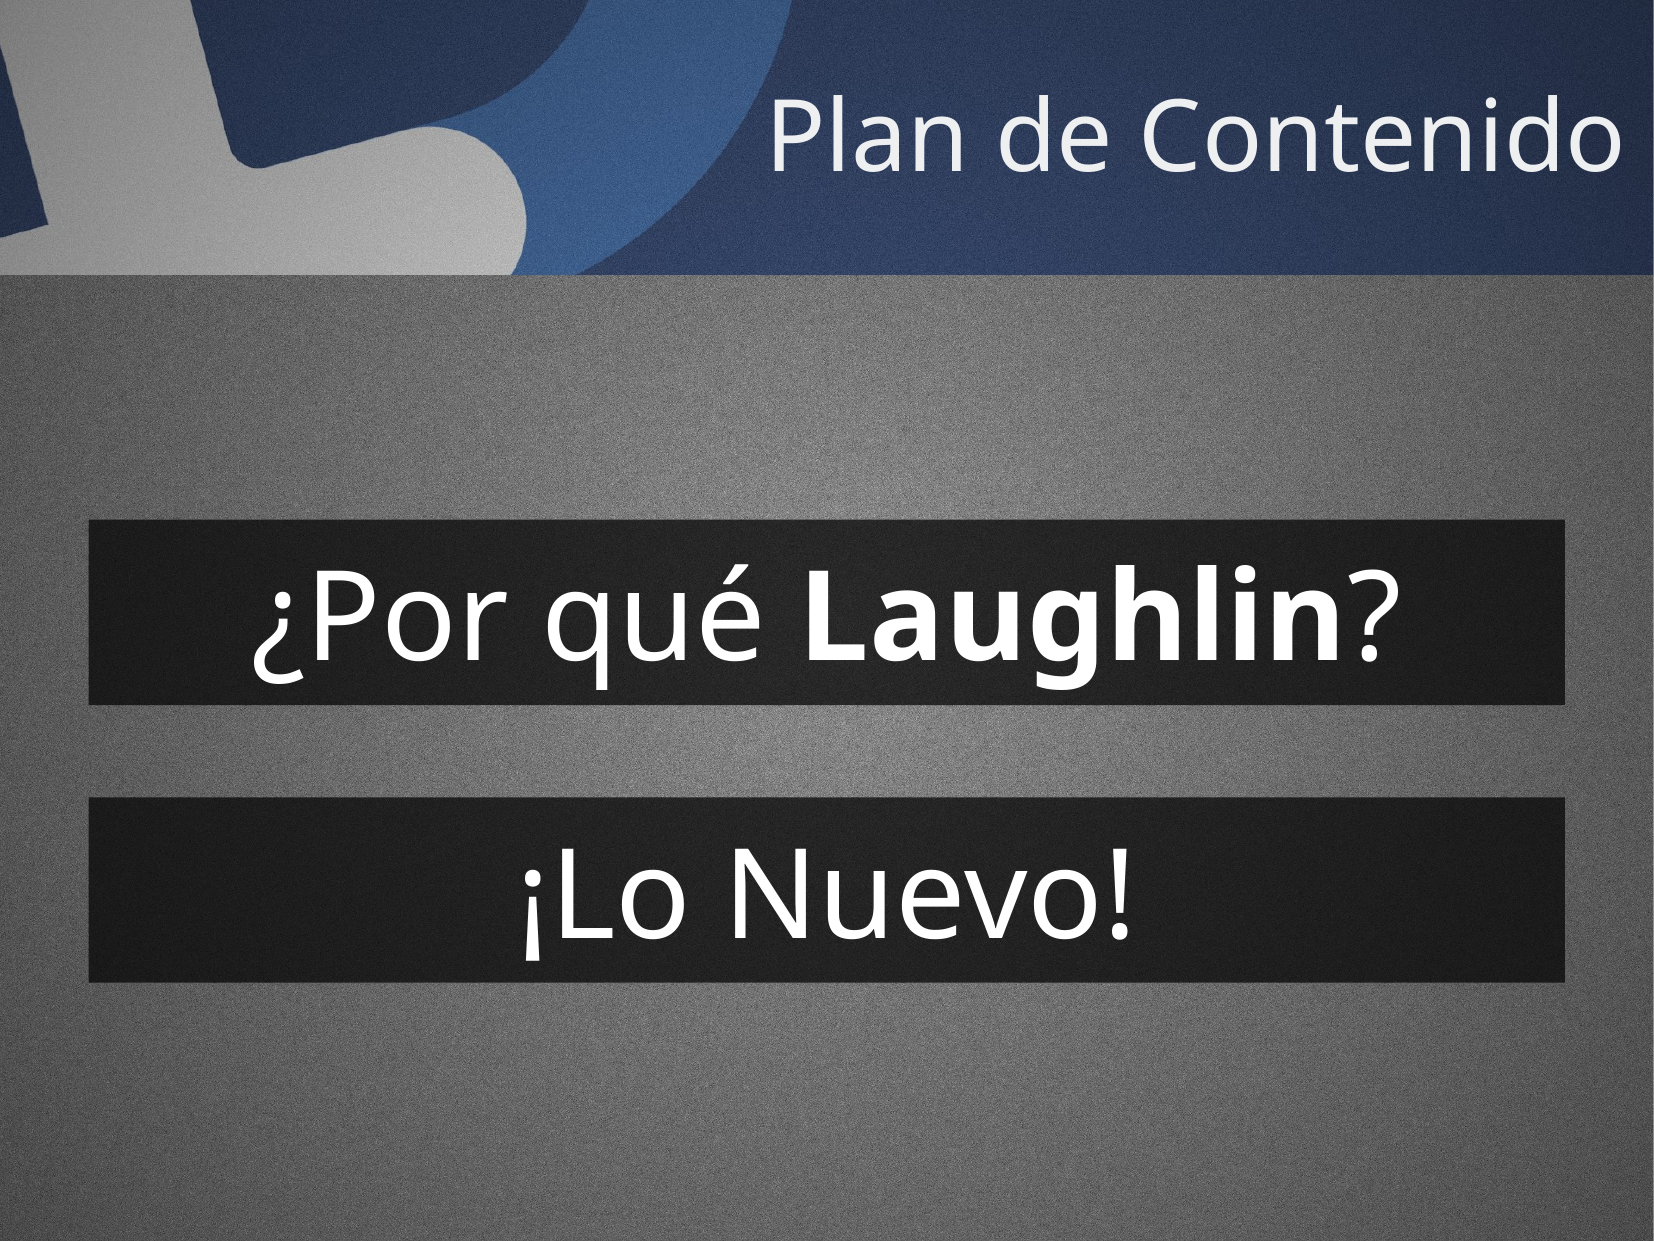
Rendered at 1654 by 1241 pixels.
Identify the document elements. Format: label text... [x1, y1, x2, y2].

text_box ¿Por qué Laughlin? [88, 519, 1565, 675]
title Plan de Contenido [738, 29, 1654, 237]
picture [0, 0, 1654, 1241]
text_box ¡Lo Nuevo! [88, 797, 1565, 952]
